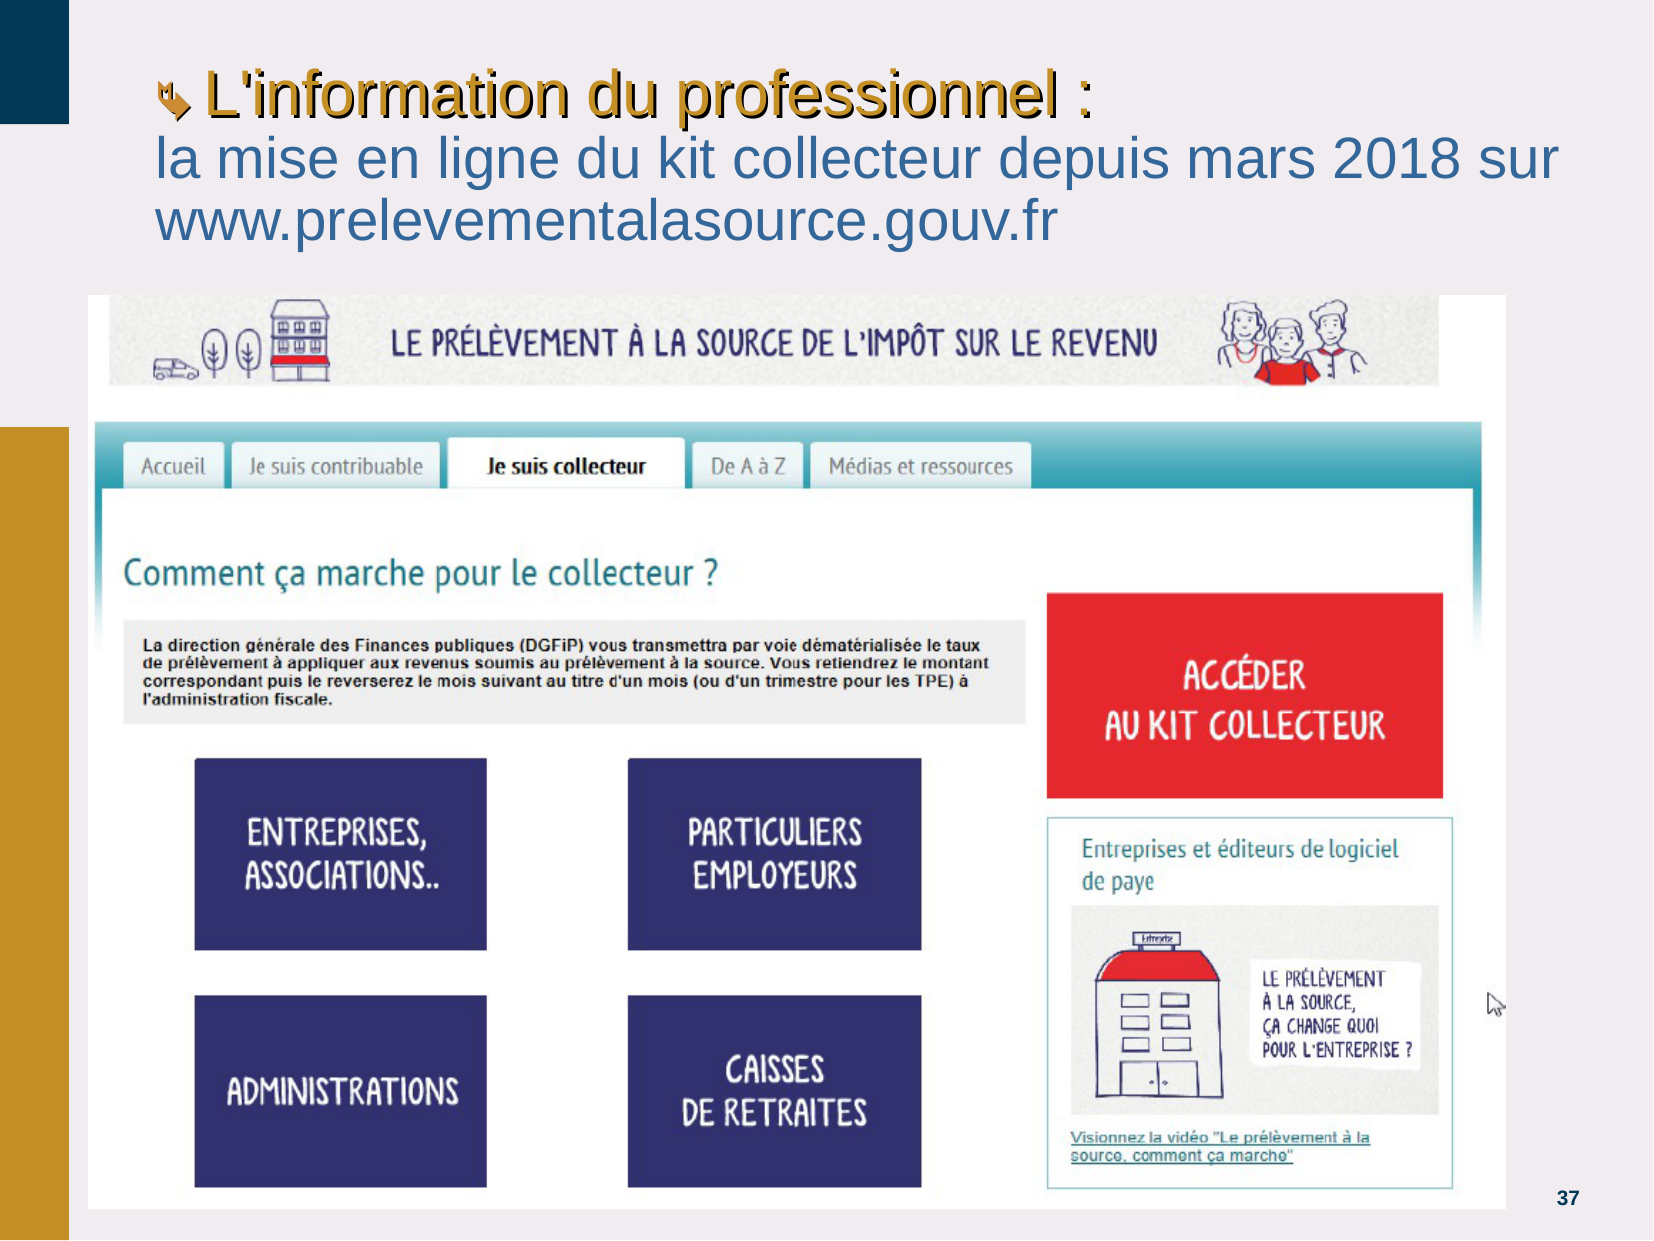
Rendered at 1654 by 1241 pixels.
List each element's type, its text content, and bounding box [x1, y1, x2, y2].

picture [88, 295, 1506, 1211]
title  L'information du professionnel : la mise en ligne du kit collecteur depuis mars 2018 sur www.prelevementalasource.gouv.fr [155, 59, 1595, 254]
text_box <numéro> [1429, 1181, 1595, 1220]
